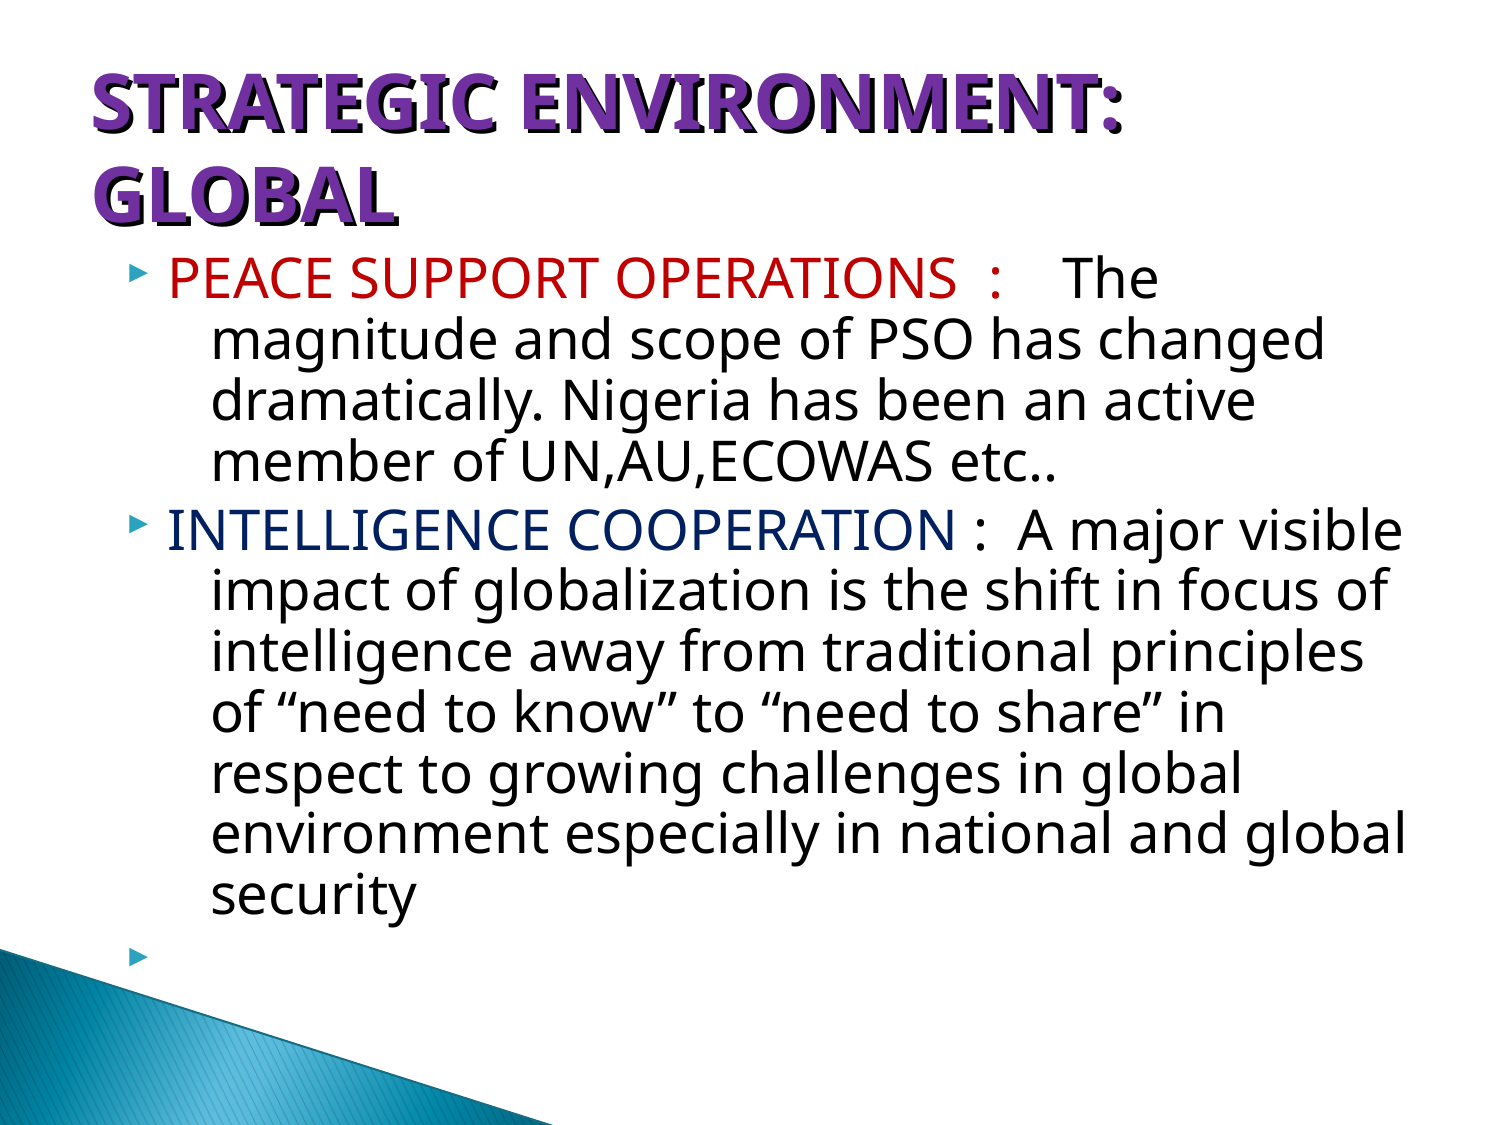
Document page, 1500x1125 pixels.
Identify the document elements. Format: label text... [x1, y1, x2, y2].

title STRATEGIC ENVIRONMENT: GLOBAL [75, 45, 1426, 233]
list PEACE SUPPORT OPERATIONS : The magnitude and scope of PSO has changed dramatically. Nigeria has been an active member of UN,AU,ECOWAS etc.. INTELLIGENCE COOPERATION : A major visible impact of globalization is the shift in focus of intelligence away from traditional principles of “need to know” to “need to share” in respect to growing challenges in global environment especially in national and global security [75, 243, 1426, 986]
